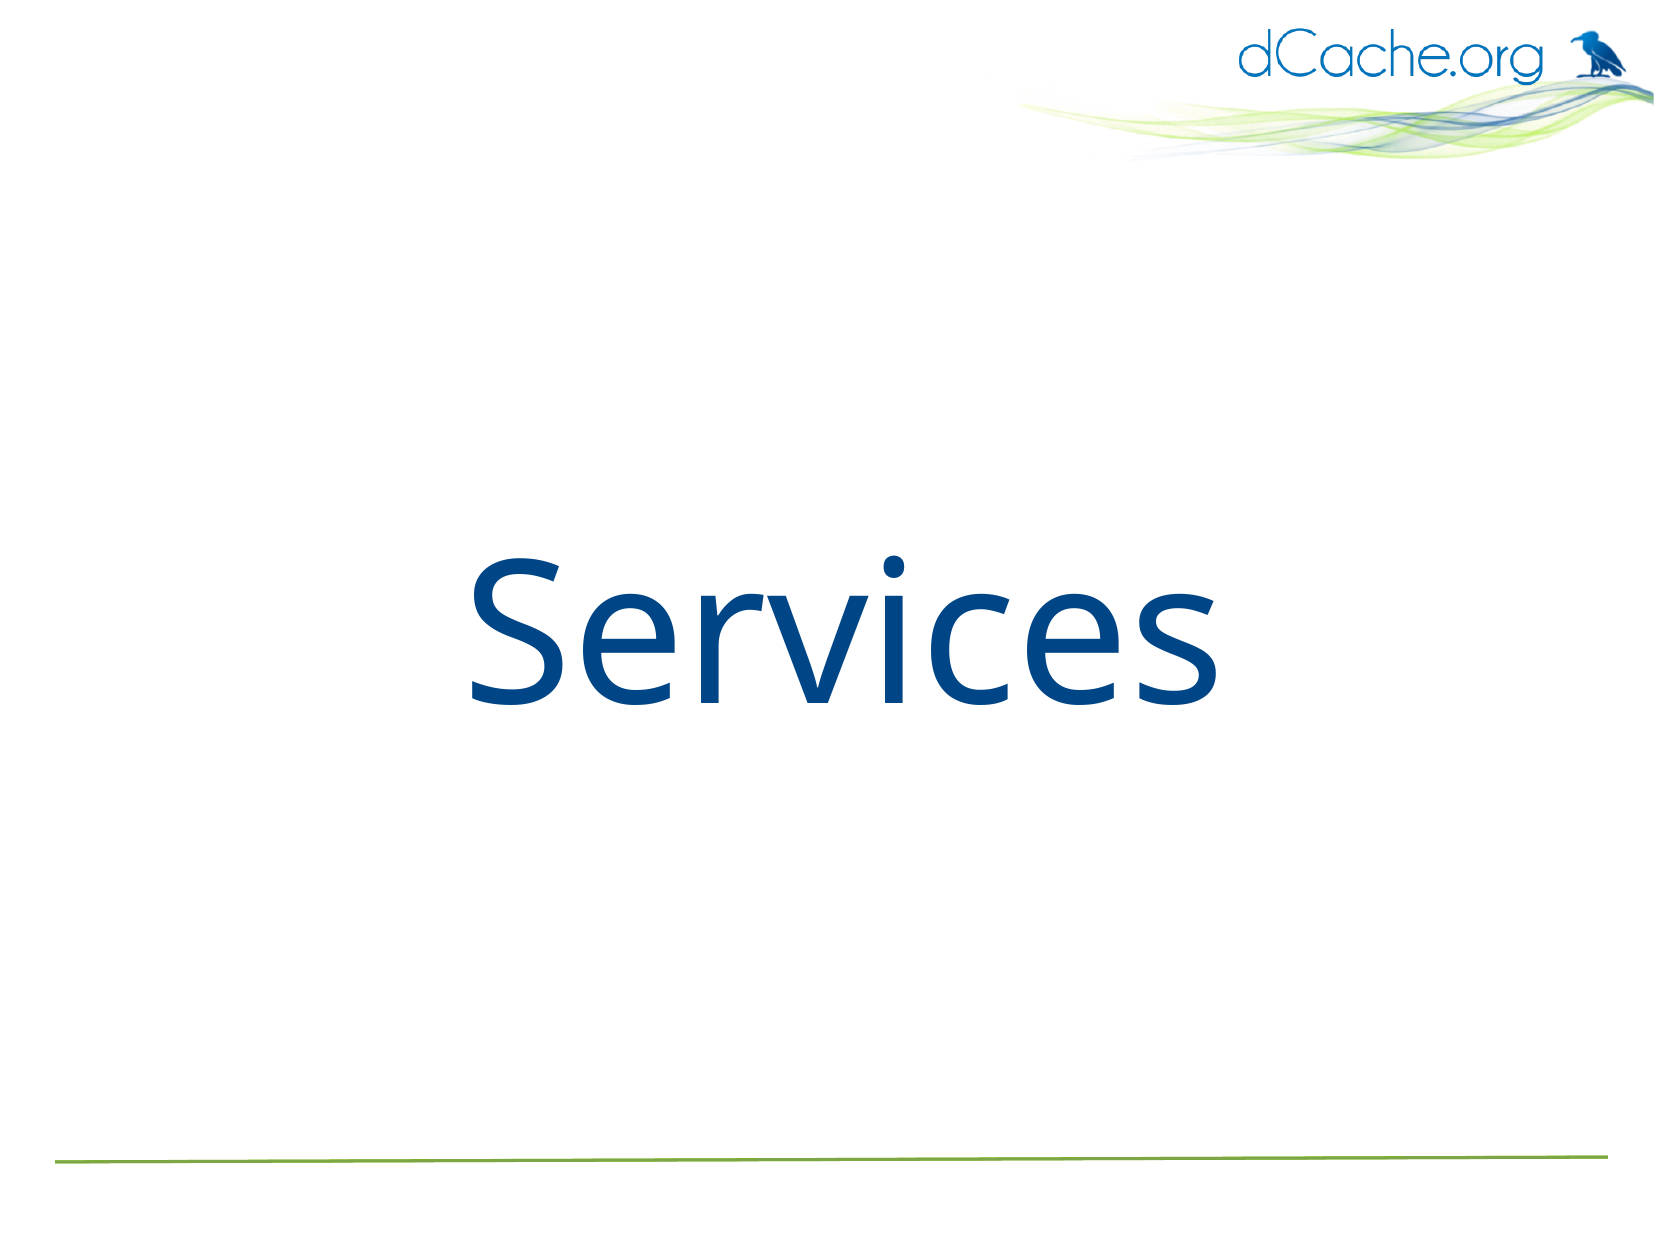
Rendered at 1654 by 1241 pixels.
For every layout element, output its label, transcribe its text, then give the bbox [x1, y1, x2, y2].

picture [956, 16, 1654, 169]
text_box Services [447, 481, 1207, 759]
